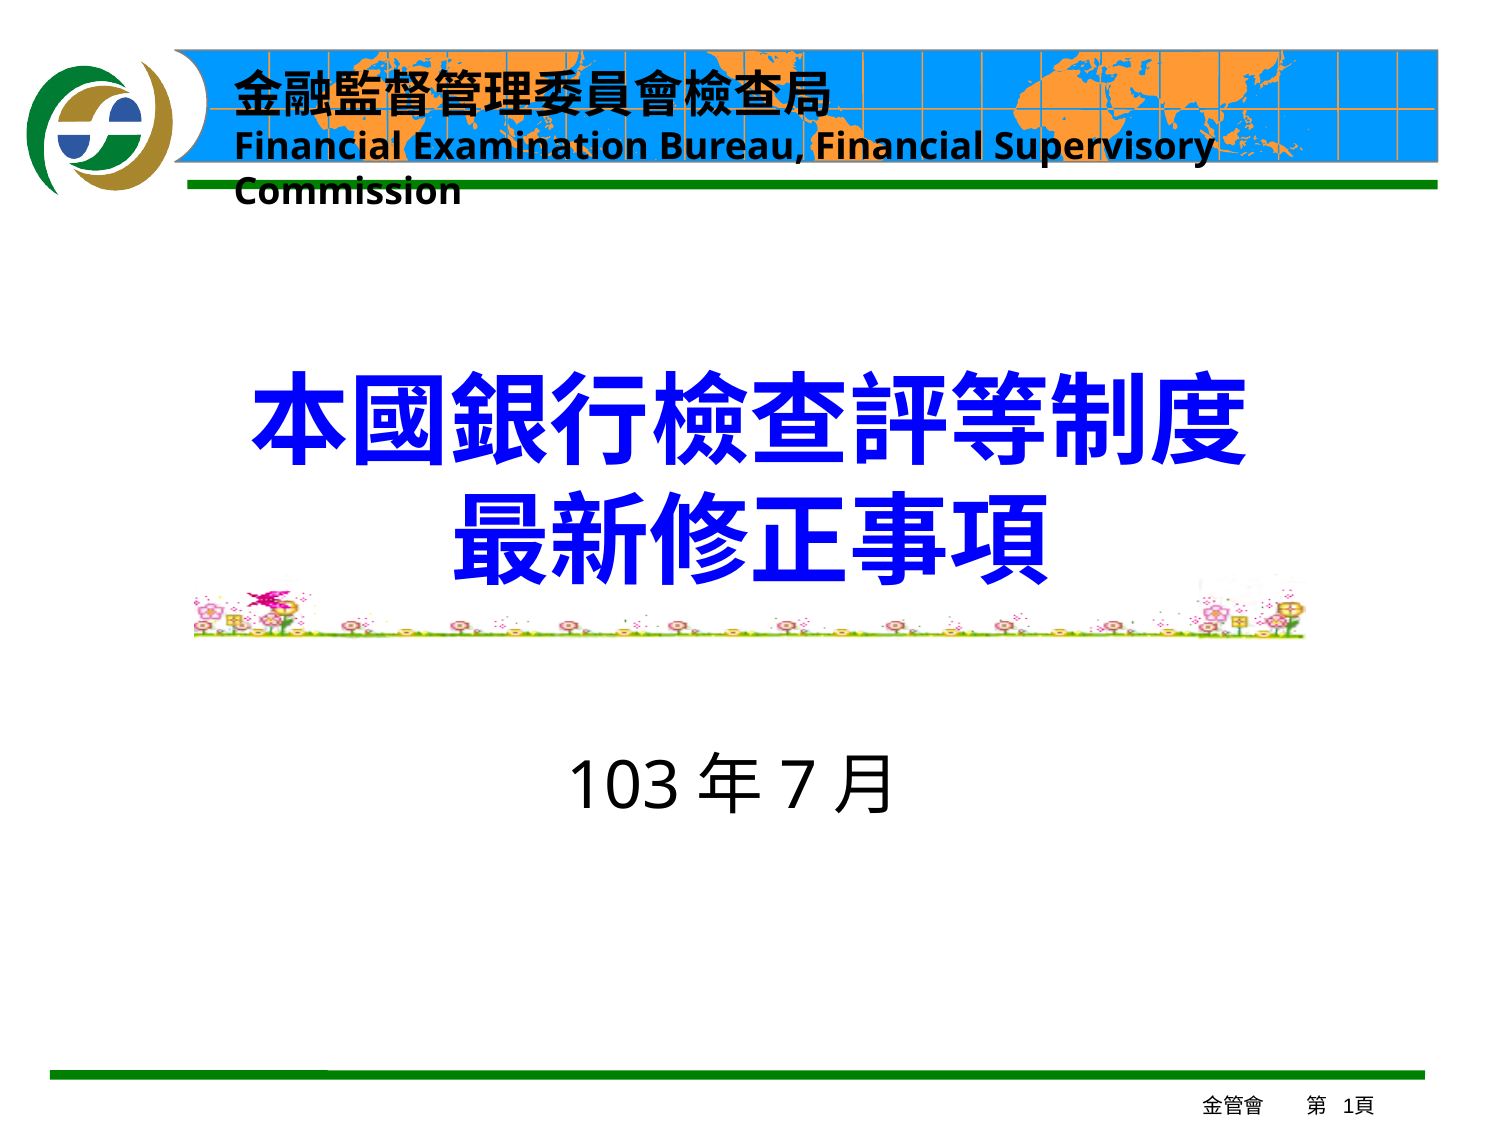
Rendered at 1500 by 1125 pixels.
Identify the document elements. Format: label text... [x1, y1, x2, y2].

subtitle 103年7月 [225, 640, 1276, 925]
picture [194, 574, 1306, 640]
text_box 金融監督管理委員會檢查局 Financial Examination Bureau, Financial Supervisory Commission [219, 55, 1435, 220]
title 本國銀行檢查評等制度 最新修正事項 [112, 349, 1388, 591]
